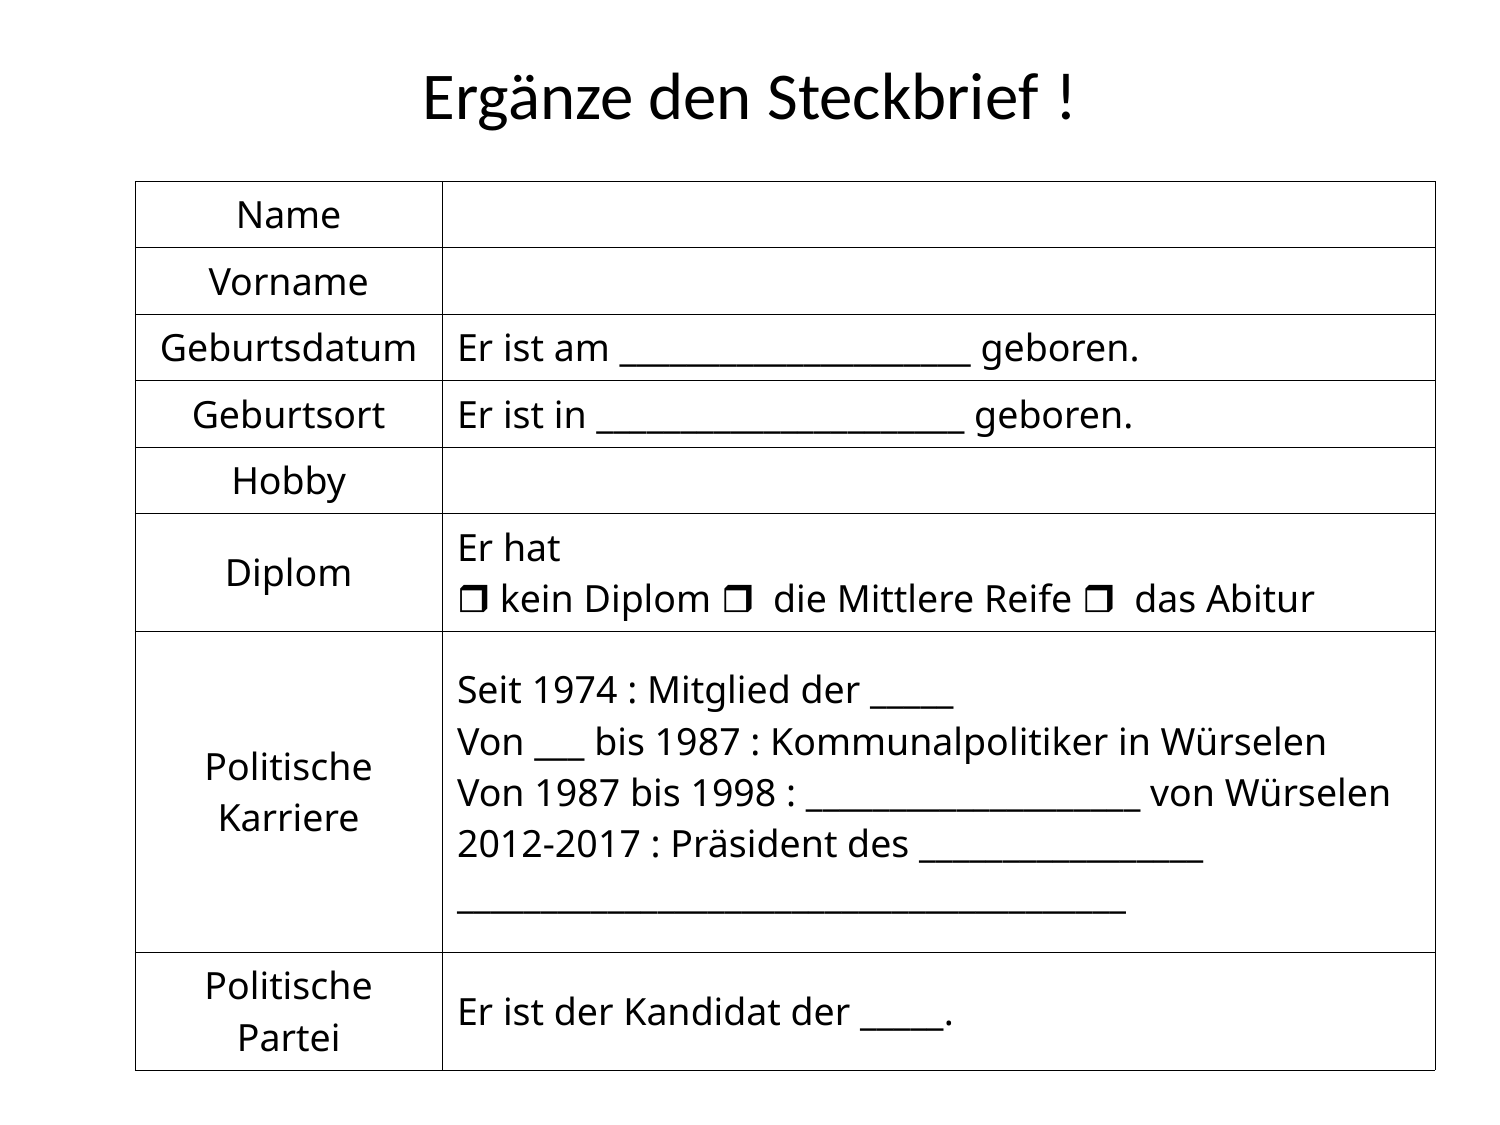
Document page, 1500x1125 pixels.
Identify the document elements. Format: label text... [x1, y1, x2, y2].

table_header Name [136, 182, 442, 247]
table_header [443, 182, 1435, 247]
table_cell Er hat r kein Diplom r die Mittlere Reife r das Abitur [443, 514, 1435, 631]
title Ergänze den Steckbrief ! [75, 45, 1425, 141]
table_cell Politische Partei [136, 953, 442, 1070]
table_cell Geburtsdatum [136, 315, 442, 380]
table_cell [443, 448, 1435, 513]
table_cell Vorname [136, 248, 442, 314]
table_cell [443, 248, 1435, 314]
table_cell Er ist der Kandidat der _____. [443, 953, 1435, 1070]
table_cell Politische Karriere [136, 632, 442, 952]
table_cell Geburtsort [136, 381, 442, 447]
table_cell Er ist in ______________________ geboren. [443, 381, 1435, 447]
table_cell Diplom [136, 514, 442, 631]
table_cell Hobby [136, 448, 442, 513]
table_cell Seit 1974 : Mitglied der _____ Von ___ bis 1987 : Kommunalpolitiker in Würselen Von 1987 bis 1998 : ____________________ von Würselen 2012-2017 : Präsident des _________________ ________________________________________ [443, 632, 1435, 952]
table_cell Er ist am _____________________ geboren. [443, 315, 1435, 380]
